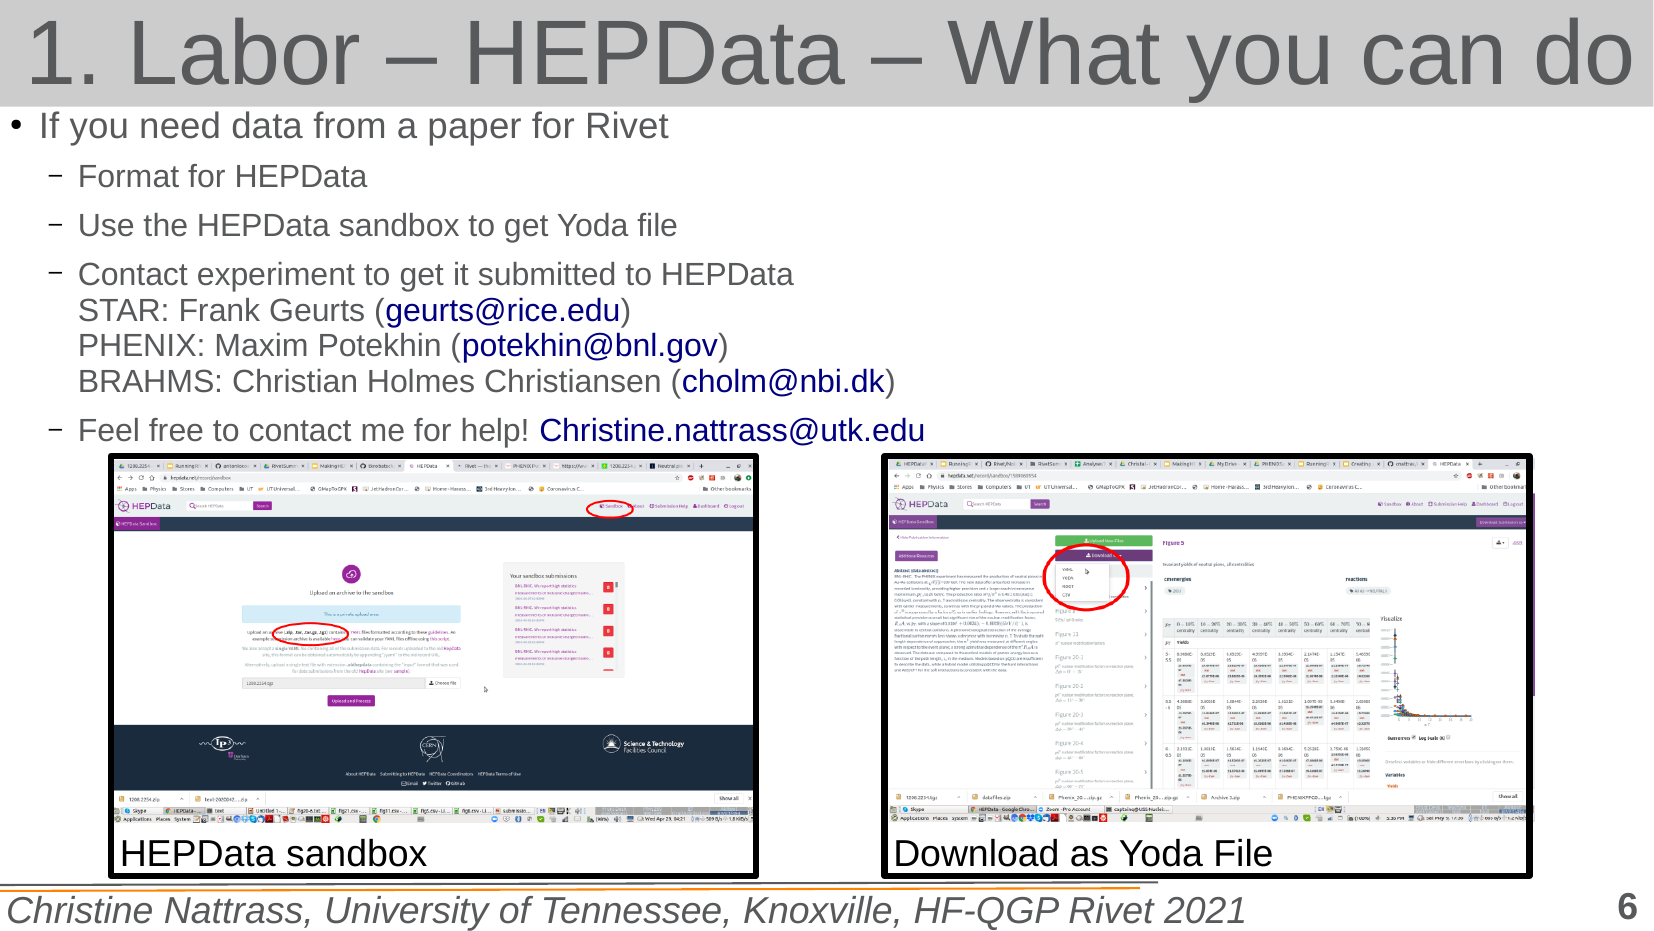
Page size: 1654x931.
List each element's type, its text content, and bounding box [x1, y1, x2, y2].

picture [114, 460, 753, 823]
text_box Download as Yoda File [888, 825, 1526, 873]
text_box HEPData sandbox [105, 825, 826, 883]
list If you need data from a paper for Rivet Format for HEPData Use the HEPData sandbox to get Yoda file Contact experiment to get it submitted to HEPData STAR: Frank Geurts (geurts@rice.edu) PHENIX: Maxim Potekhin (potekhin@bnl.gov) BRAHMS: Christian Holmes Christiansen (cholm@nbi.dk) Feel free to contact me for help! Christine.nattrass@utk.edu [0, 105, 1636, 451]
title 1. Labor – HEPData – What you can do [0, 0, 1654, 107]
picture [889, 459, 1526, 822]
text_box HEPData sandbox [114, 825, 753, 873]
text_box Download as Yoda File [878, 825, 1599, 883]
